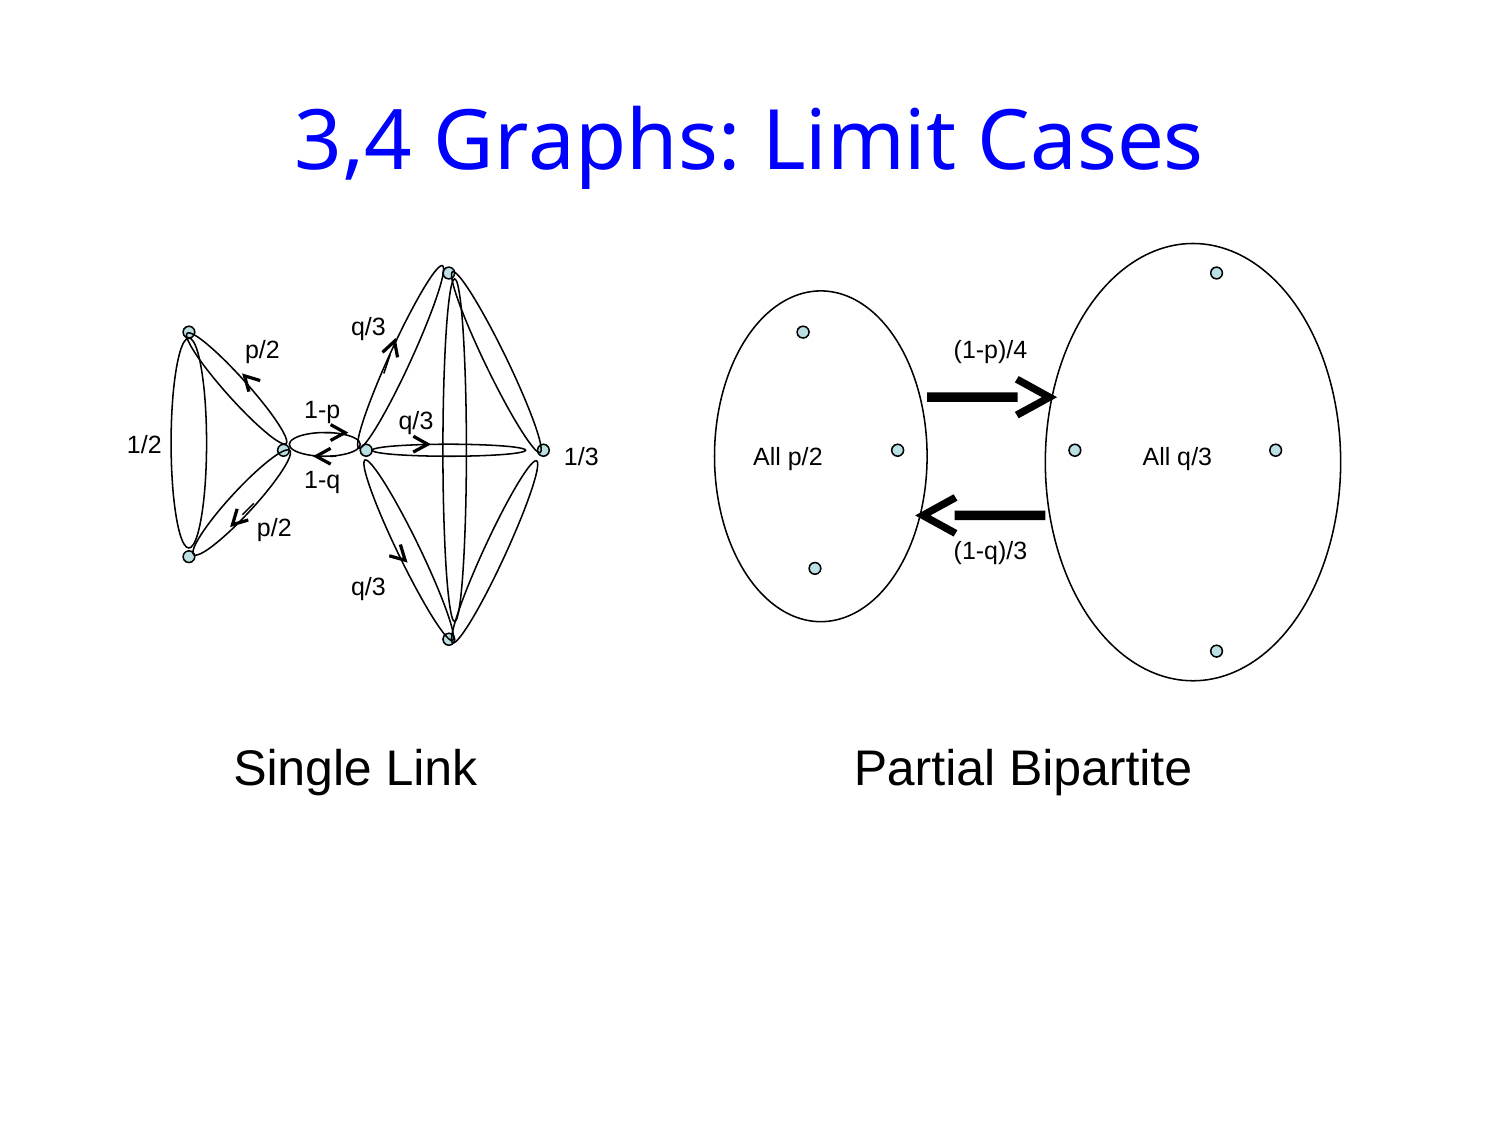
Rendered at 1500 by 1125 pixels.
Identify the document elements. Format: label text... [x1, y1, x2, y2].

text_box [809, 562, 821, 575]
text_box All q/3 [1127, 432, 1258, 478]
text_box q/3 [336, 302, 420, 349]
text_box [1069, 444, 1081, 457]
text_box Single Link Partial Bipartite [218, 727, 1400, 804]
text_box p/2 [230, 326, 314, 372]
text_box [183, 326, 195, 338]
text_box p/2 [242, 503, 325, 549]
text_box (1-q)/3 [939, 527, 1046, 573]
text_box (1-p)/4 [939, 326, 1046, 372]
text_box 1/3 [549, 432, 632, 478]
text_box 1-p [289, 385, 373, 431]
text_box [277, 444, 289, 452]
title 3,4 Graphs: Limit Cases [112, 42, 1388, 231]
text_box [280, 451, 289, 457]
text_box [1269, 444, 1282, 457]
text_box [444, 267, 455, 279]
text_box [1210, 645, 1223, 658]
text_box All p/2 [738, 432, 869, 478]
text_box [183, 550, 195, 563]
text_box 1-q [289, 456, 373, 502]
text_box [360, 444, 372, 456]
text_box [442, 635, 453, 646]
text_box q/3 [336, 562, 420, 608]
text_box p/2 [242, 503, 252, 513]
text_box 1/2 [112, 420, 195, 467]
text_box q/3 [383, 397, 467, 443]
text_box [539, 444, 549, 457]
text_box [891, 444, 904, 457]
text_box [1210, 267, 1223, 279]
text_box [797, 326, 810, 339]
